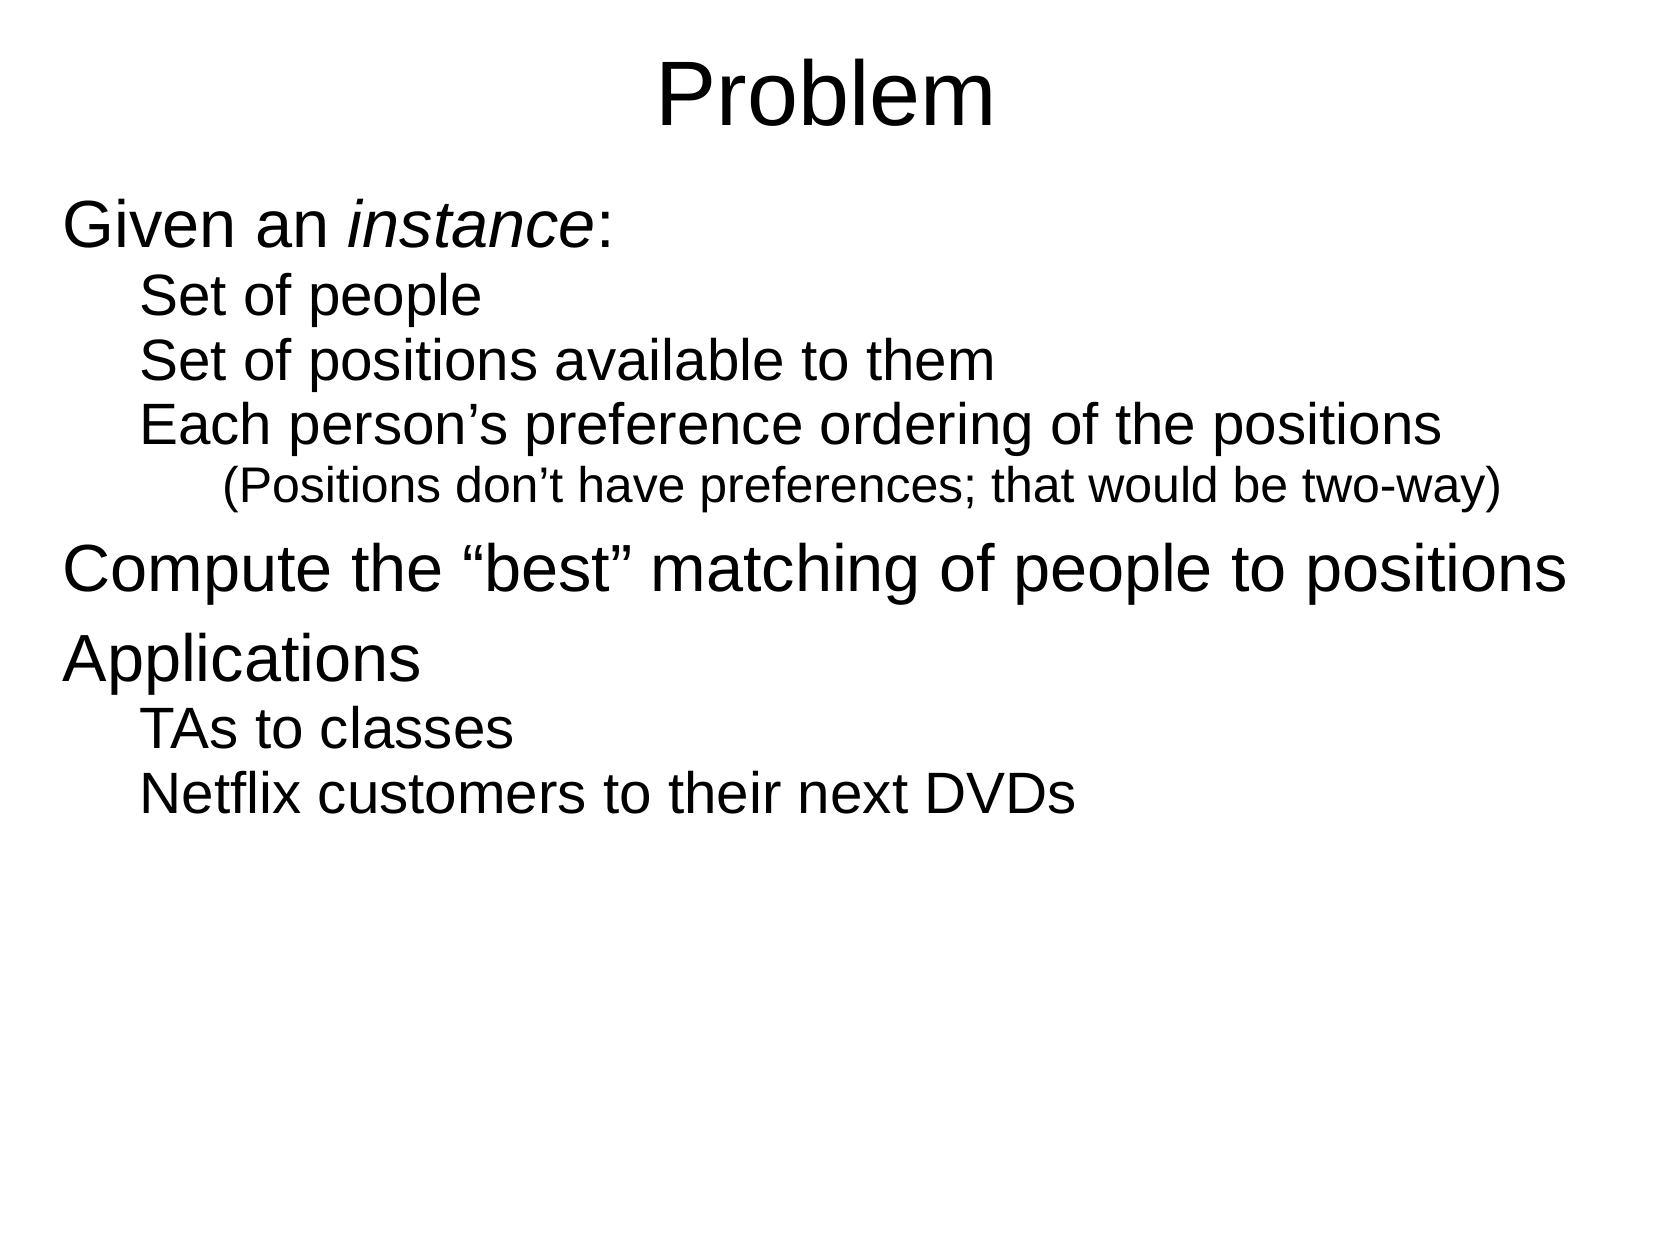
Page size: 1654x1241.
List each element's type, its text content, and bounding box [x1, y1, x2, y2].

title Problem [0, 0, 1654, 188]
list Given an instance: Set of people Set of positions available to them Each person’s preference ordering of the positions (Positions don’t have preferences; that would be two-way) Compute the “best” matching of people to positions Applications TAs to classes Netflix customers to their next DVDs [45, 187, 1609, 1226]
